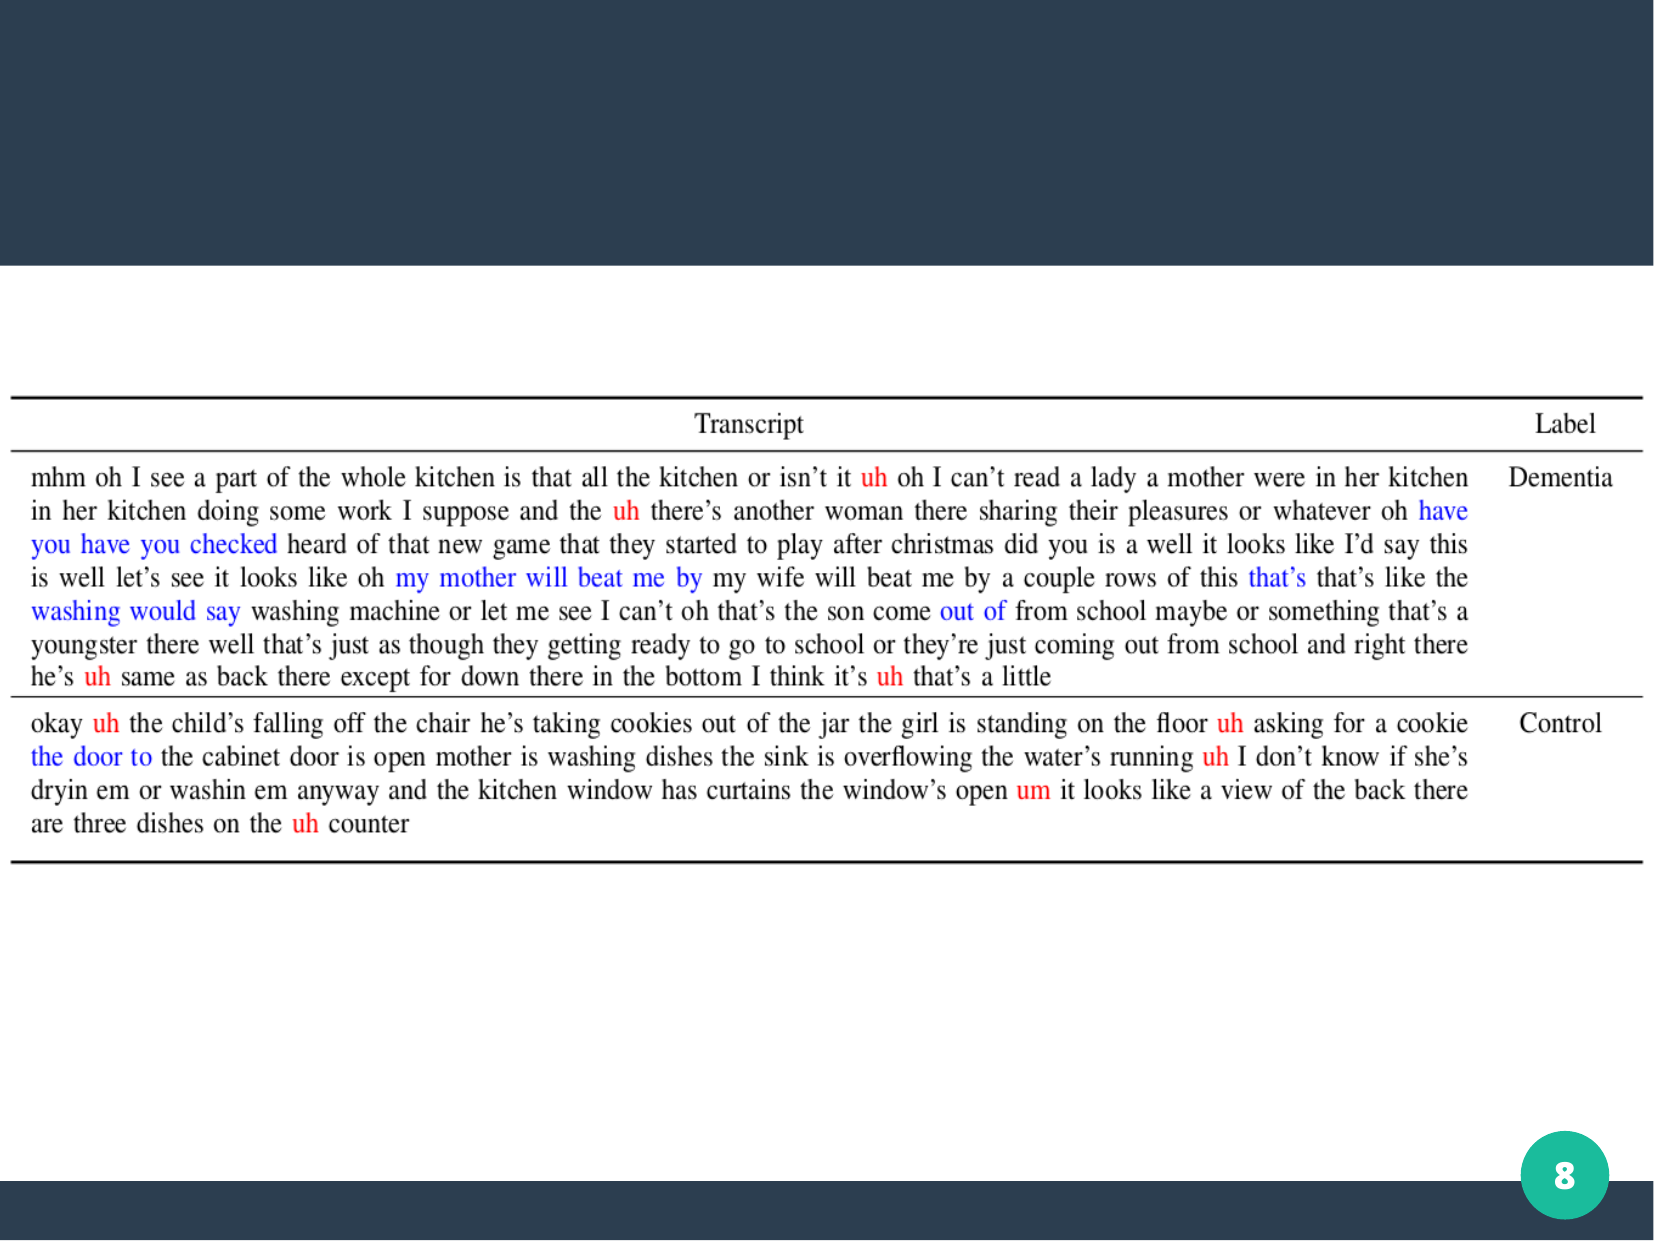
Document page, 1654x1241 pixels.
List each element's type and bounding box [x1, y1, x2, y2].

picture [3, 389, 1654, 875]
